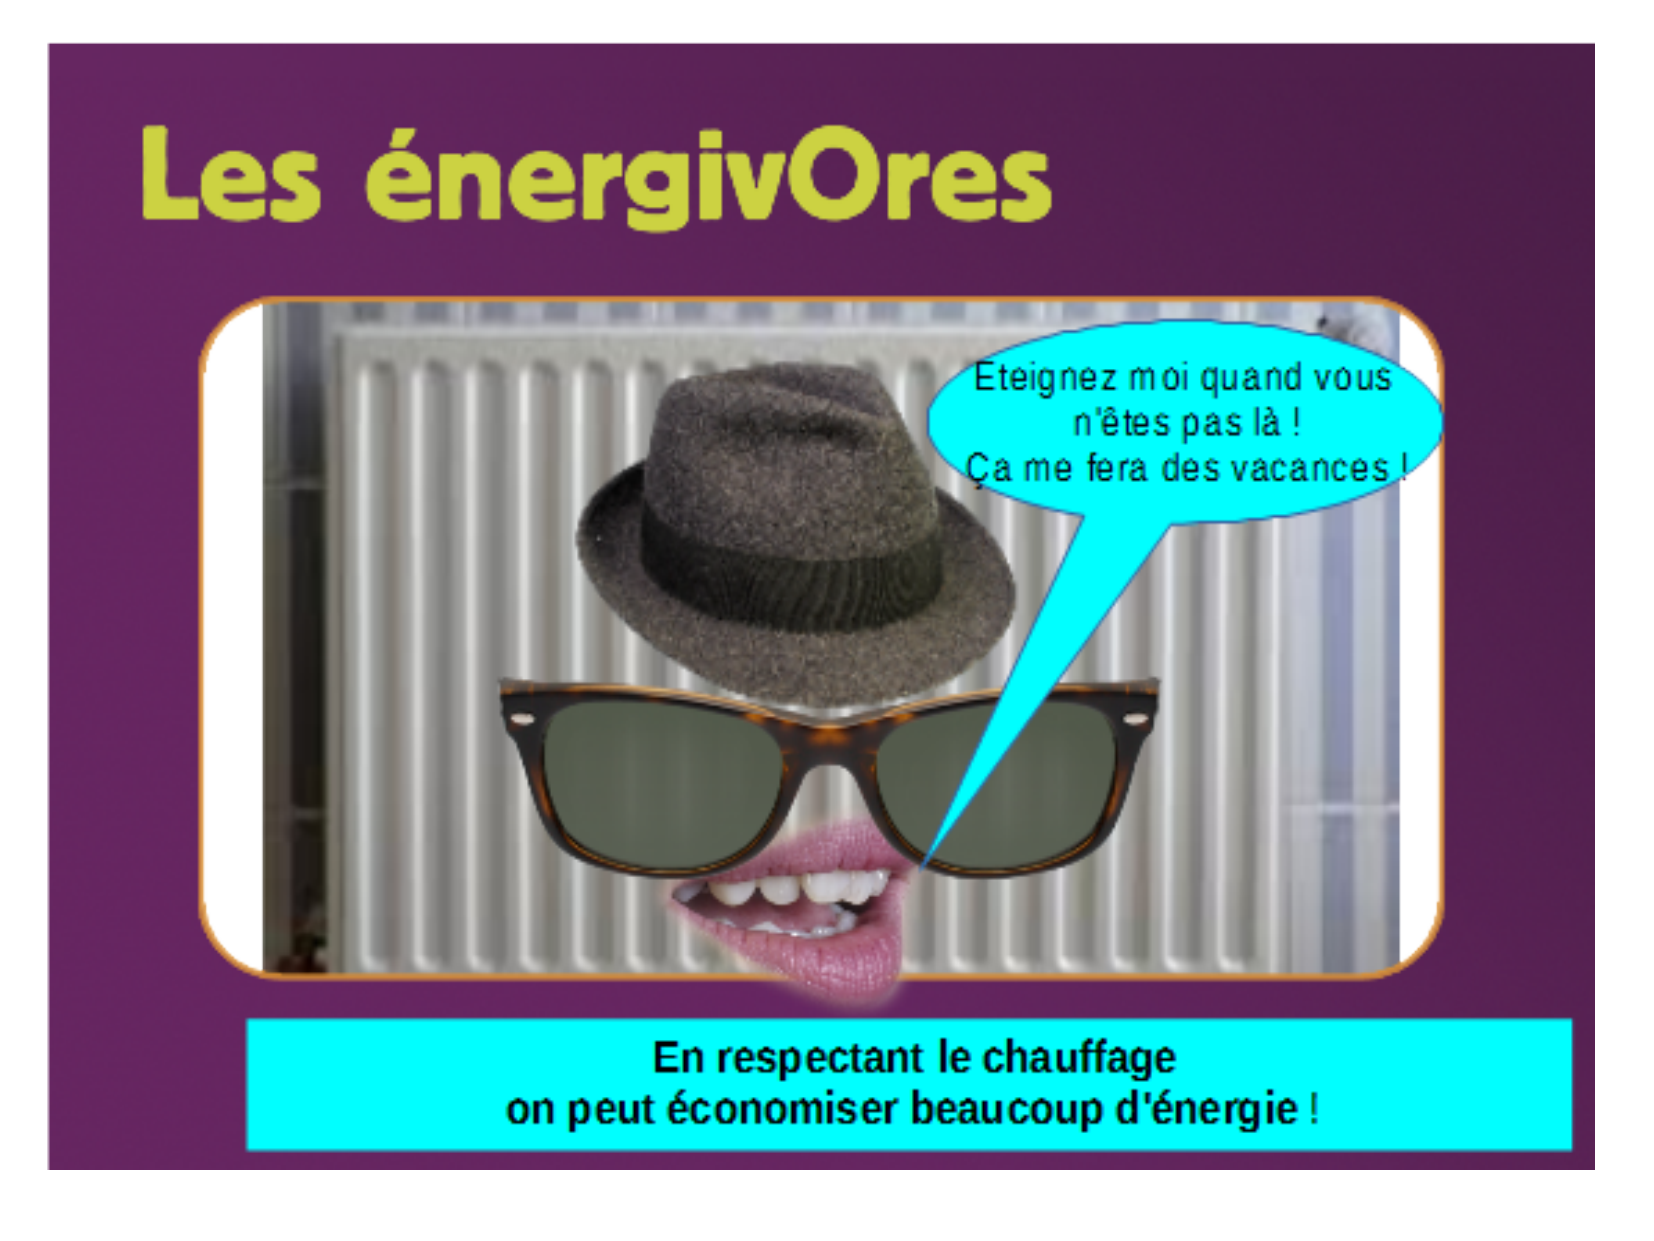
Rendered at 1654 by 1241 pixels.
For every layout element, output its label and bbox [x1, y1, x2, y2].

picture [47, 41, 1595, 1170]
